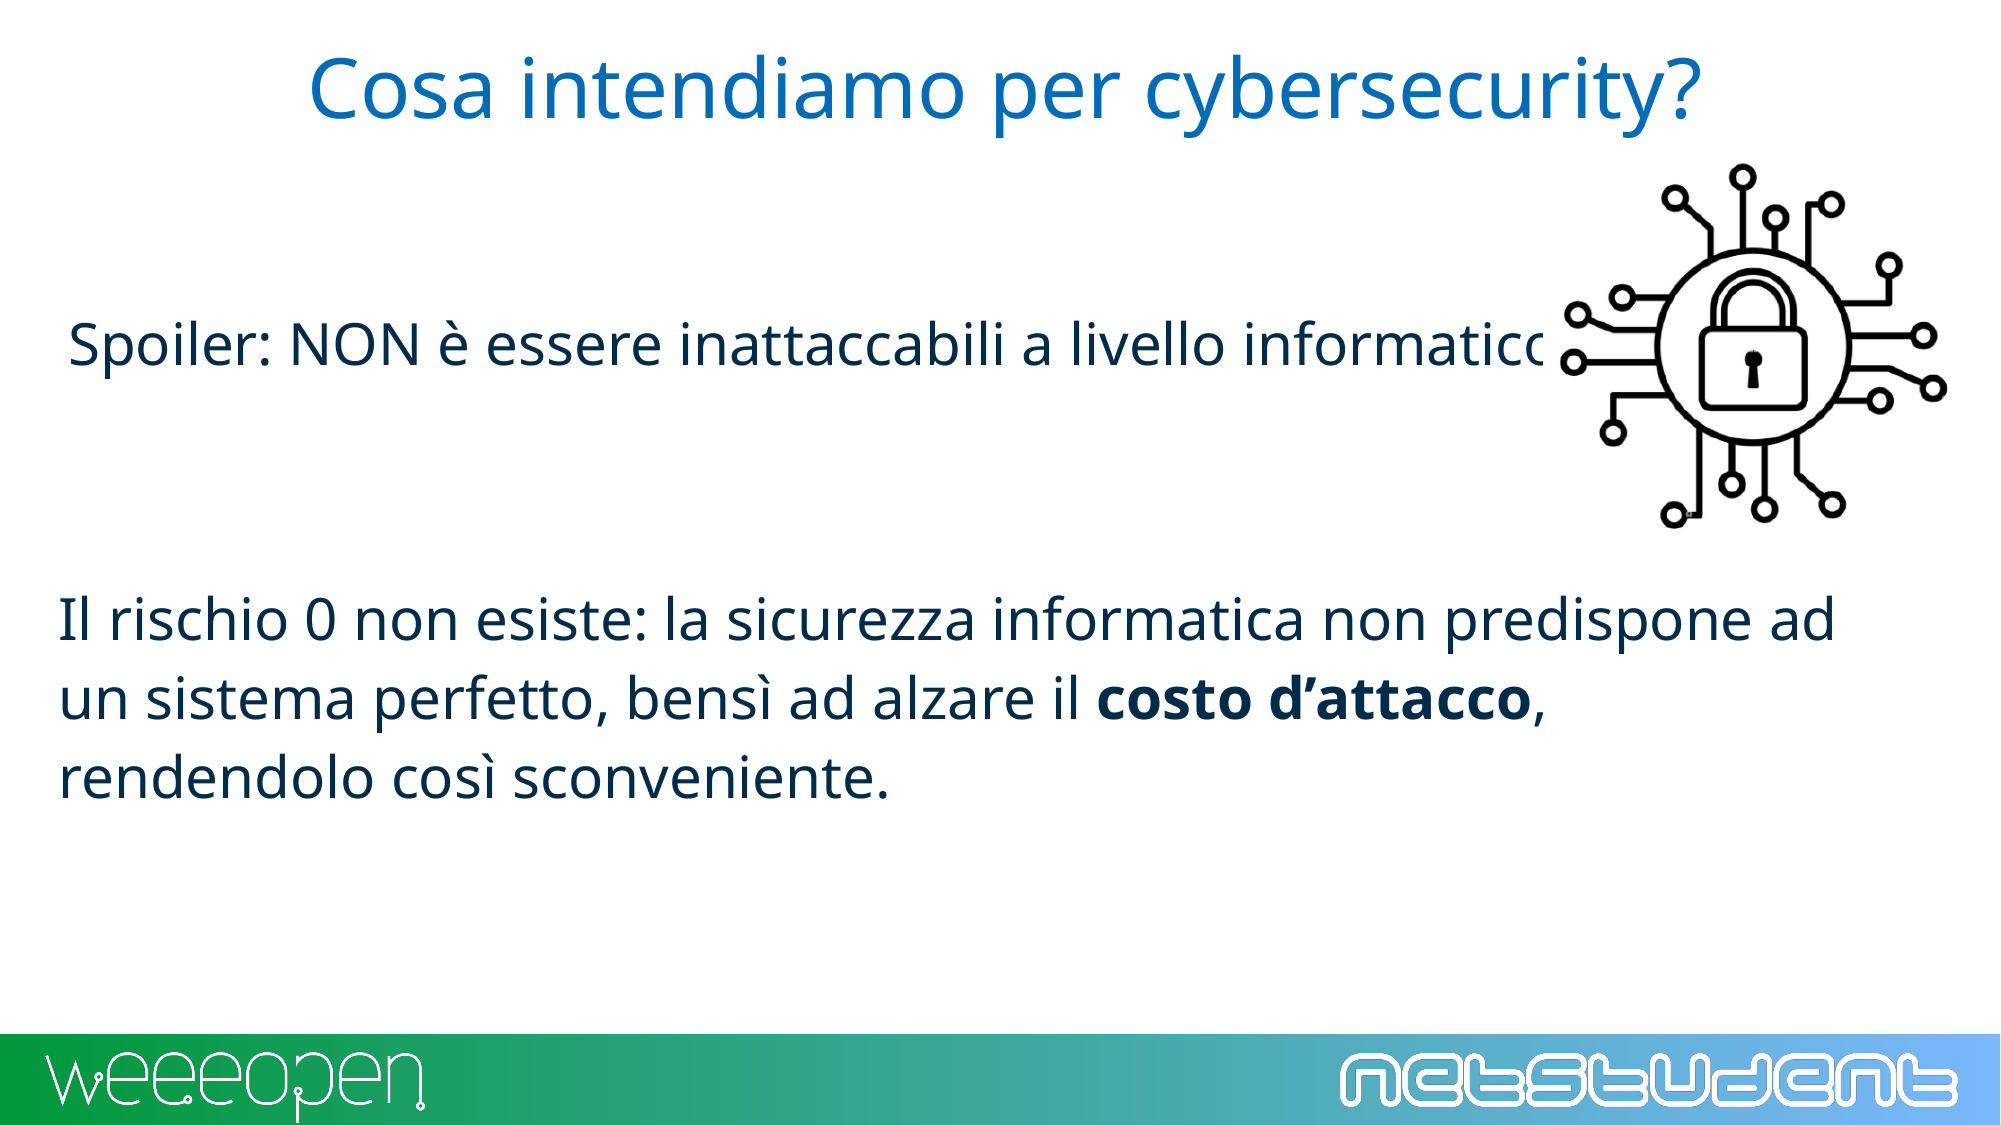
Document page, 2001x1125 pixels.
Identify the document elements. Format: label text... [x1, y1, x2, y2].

picture [1340, 1053, 1958, 1107]
list Spoiler: NON è essere inattaccabili a livello informatico. [53, 295, 1543, 464]
picture [45, 1052, 425, 1123]
picture [1543, 151, 1965, 554]
text_box Il rischio 0 non esiste: la sicurezza informatica non predispone ad un sistema perfetto, bensì ad alzare il costo d’attacco, rendendolo così sconveniente. [43, 570, 1896, 948]
title Cosa intendiamo per cybersecurity? [11, 29, 1927, 247]
